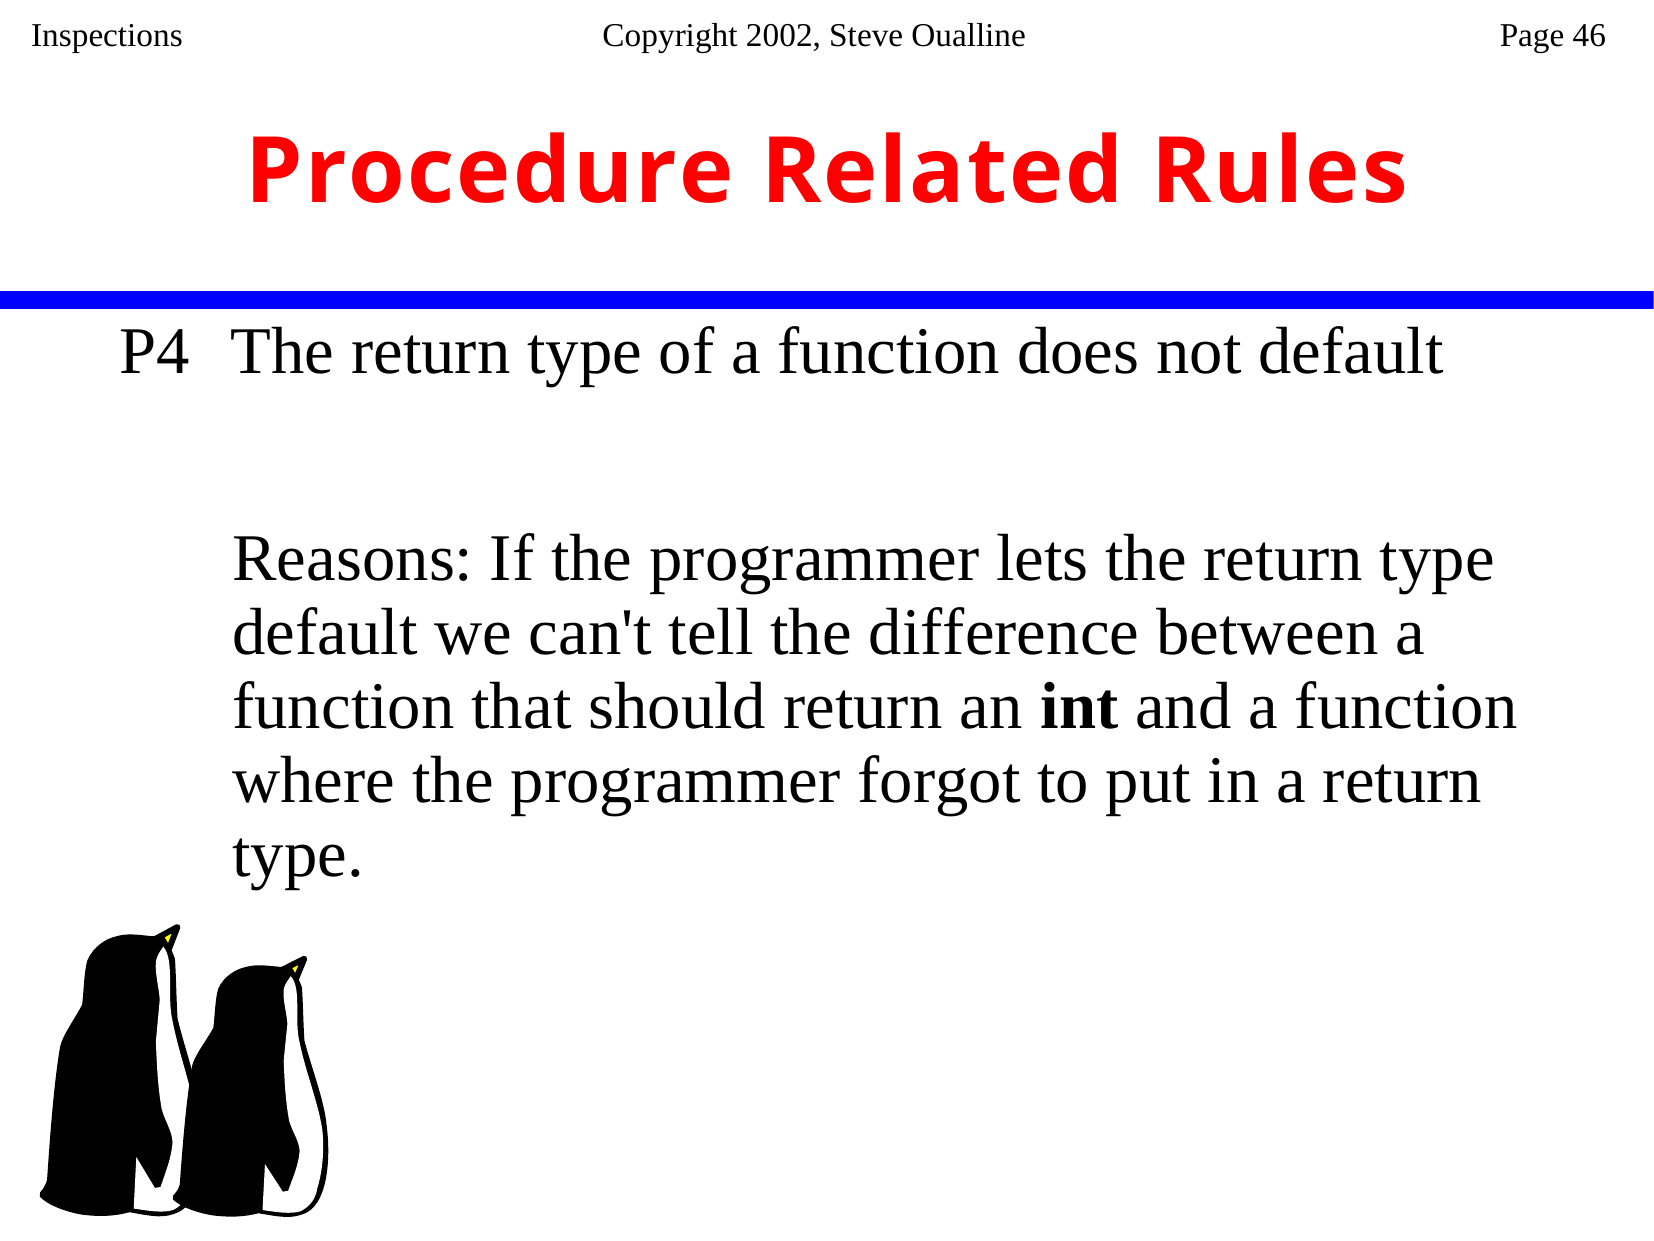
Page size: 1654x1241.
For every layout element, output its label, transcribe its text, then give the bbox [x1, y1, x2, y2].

list P4 The return type of a function does not default Reasons: If the programmer lets the return type default we can't tell the difference between a function that should return an int and a function where the programmer forgot to put in a return type. [119, 210, 1532, 966]
title Procedure Related Rules [121, 66, 1534, 269]
